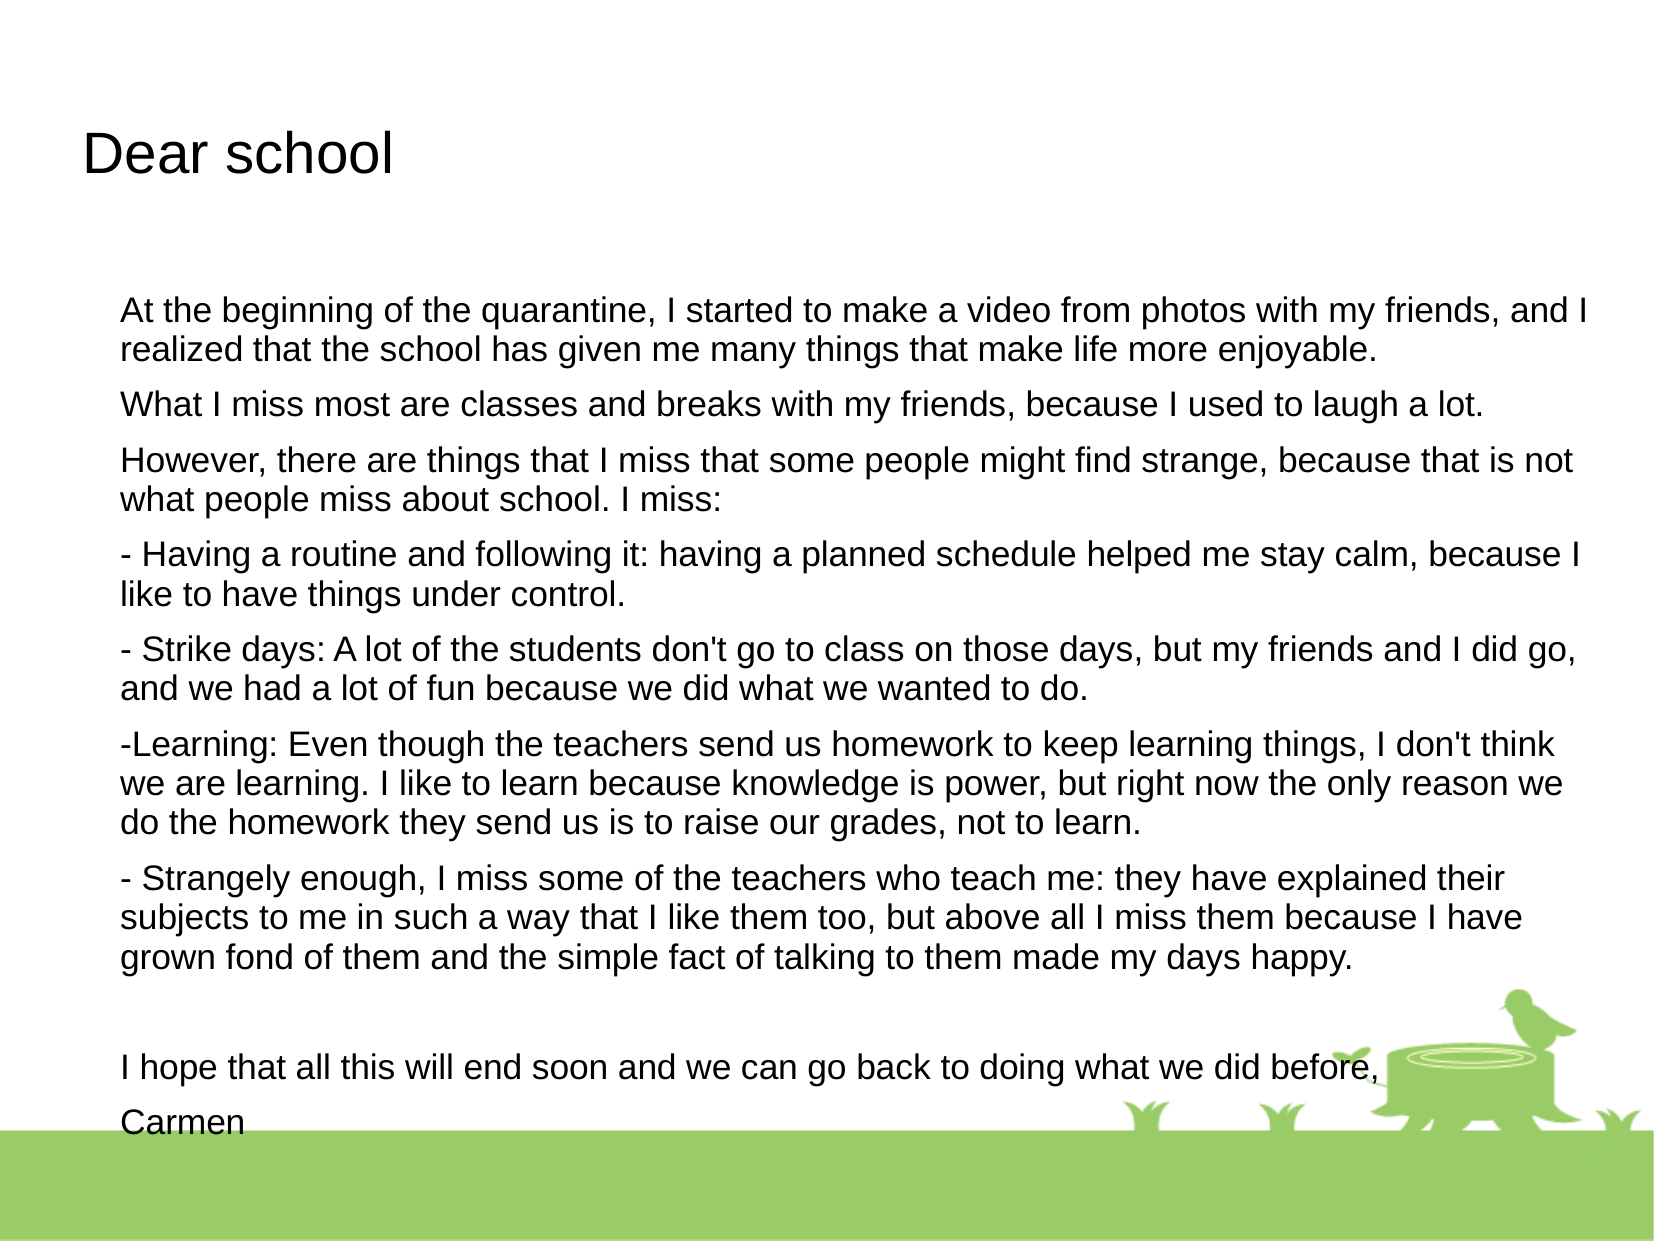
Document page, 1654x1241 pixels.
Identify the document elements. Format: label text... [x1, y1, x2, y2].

list At the beginning of the quarantine, I started to make a video from photos with my friends, and I realized that the school has given me many things that make life more enjoyable. What I miss most are classes and breaks with my friends, because I used to laugh a lot. However, there are things that I miss that some people might find strange, because that is not what people miss about school. I miss: - Having a routine and following it: having a planned schedule helped me stay calm, because I like to have things under control. - Strike days: A lot of the students don't go to class on those days, but my friends and I did go, and we had a lot of fun because we did what we wanted to do. -Learning: Even though the teachers send us homework to keep learning things, I don't think we are learning. I like to learn because knowledge is power, but right now the only reason we do the homework they send us is to raise our grades, not to learn. - Strangely enough, I miss some of the teachers who teach me: they have explained their subjects to me in such a way that I like them too, but above all I miss them because I have grown fond of them and the simple fact of talking to them made my days happy. I hope that all this will end soon and we can go back to doing what we did before, Carmen [82, 290, 1595, 1146]
picture [0, 0, 1654, 1241]
title Dear school [82, 49, 1571, 257]
